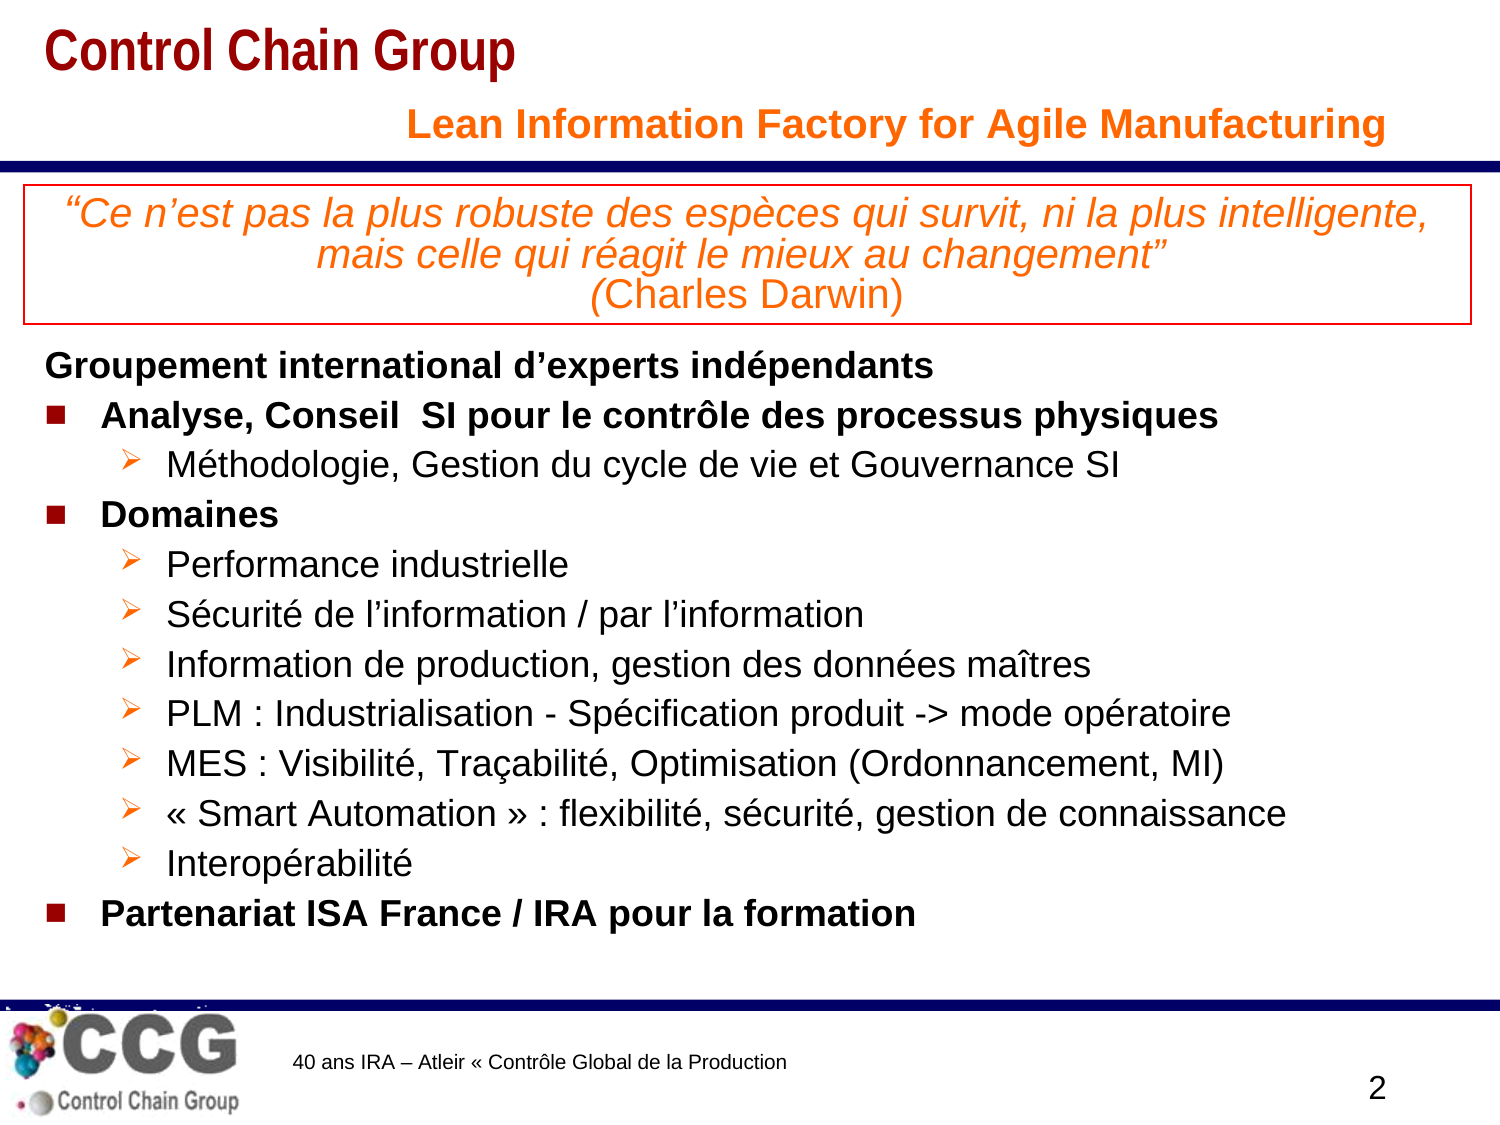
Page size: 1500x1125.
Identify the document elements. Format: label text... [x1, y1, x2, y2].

picture [6, 1004, 243, 1124]
title Control Chain Group [29, 12, 1471, 138]
text_box “Ce n’est pas la plus robuste des espèces qui survit, ni la plus intelligente, mais celle qui réagit le mieux au changement” (Charles Darwin)‏ [23, 184, 1471, 325]
list Groupement international d’experts indépendants Analyse, Conseil SI pour le contrôle des processus physiques Méthodologie, Gestion du cycle de vie et Gouvernance SI Domaines Performance industrielle Sécurité de l’information / par l’information Information de production, gestion des données maîtres PLM : Industrialisation - Spécification produit -> mode opératoire MES : Visibilité, Traçabilité, Optimisation (Ordonnancement, MI)‏ « Smart Automation » : flexibilité, sécurité, gestion de connaissance Interopérabilité Partenariat ISA France / IRA pour la formation [29, 325, 1471, 989]
text_box Lean Information Factory for Agile Manufacturing [391, 89, 1403, 155]
